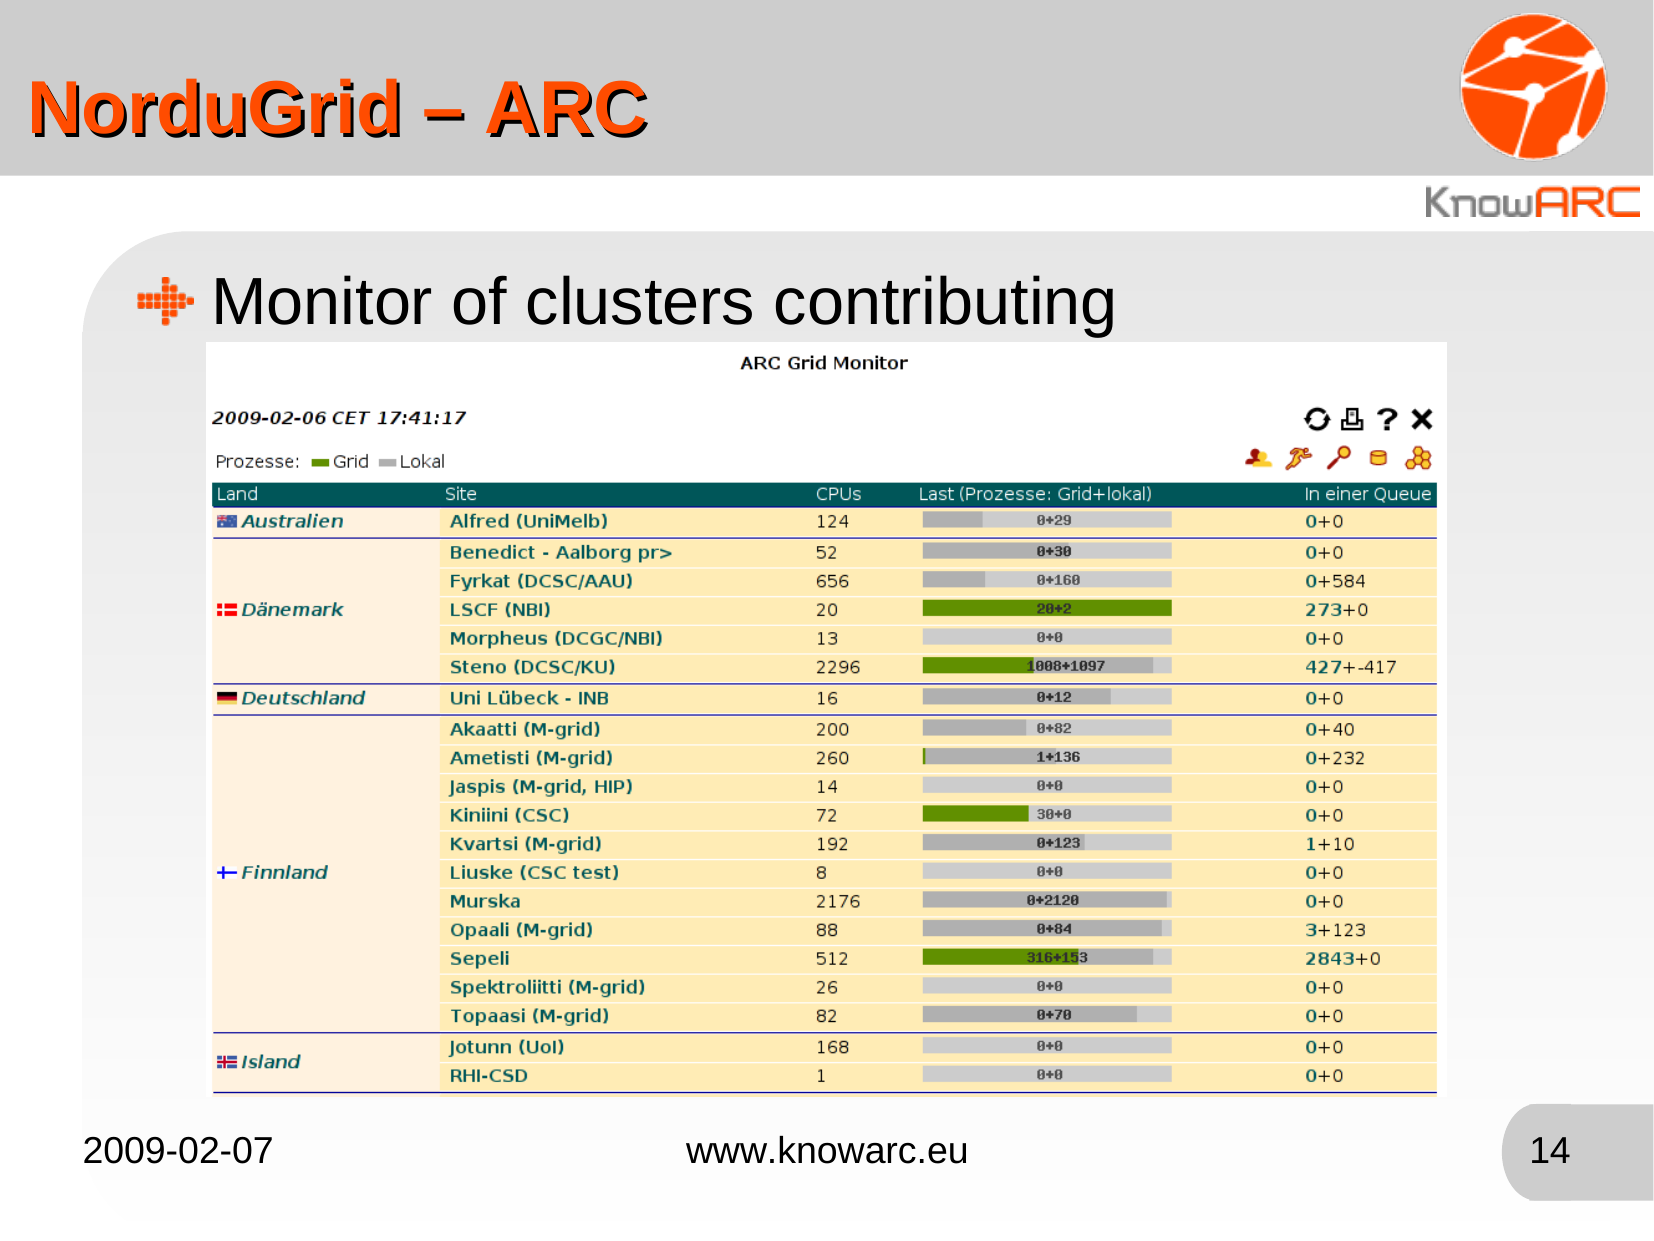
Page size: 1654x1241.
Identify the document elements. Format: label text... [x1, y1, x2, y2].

picture [1426, 13, 1640, 217]
list Monitor of clusters contributing [137, 263, 1571, 339]
title NorduGrid – ARC [27, 0, 1365, 216]
picture [206, 342, 1447, 1097]
